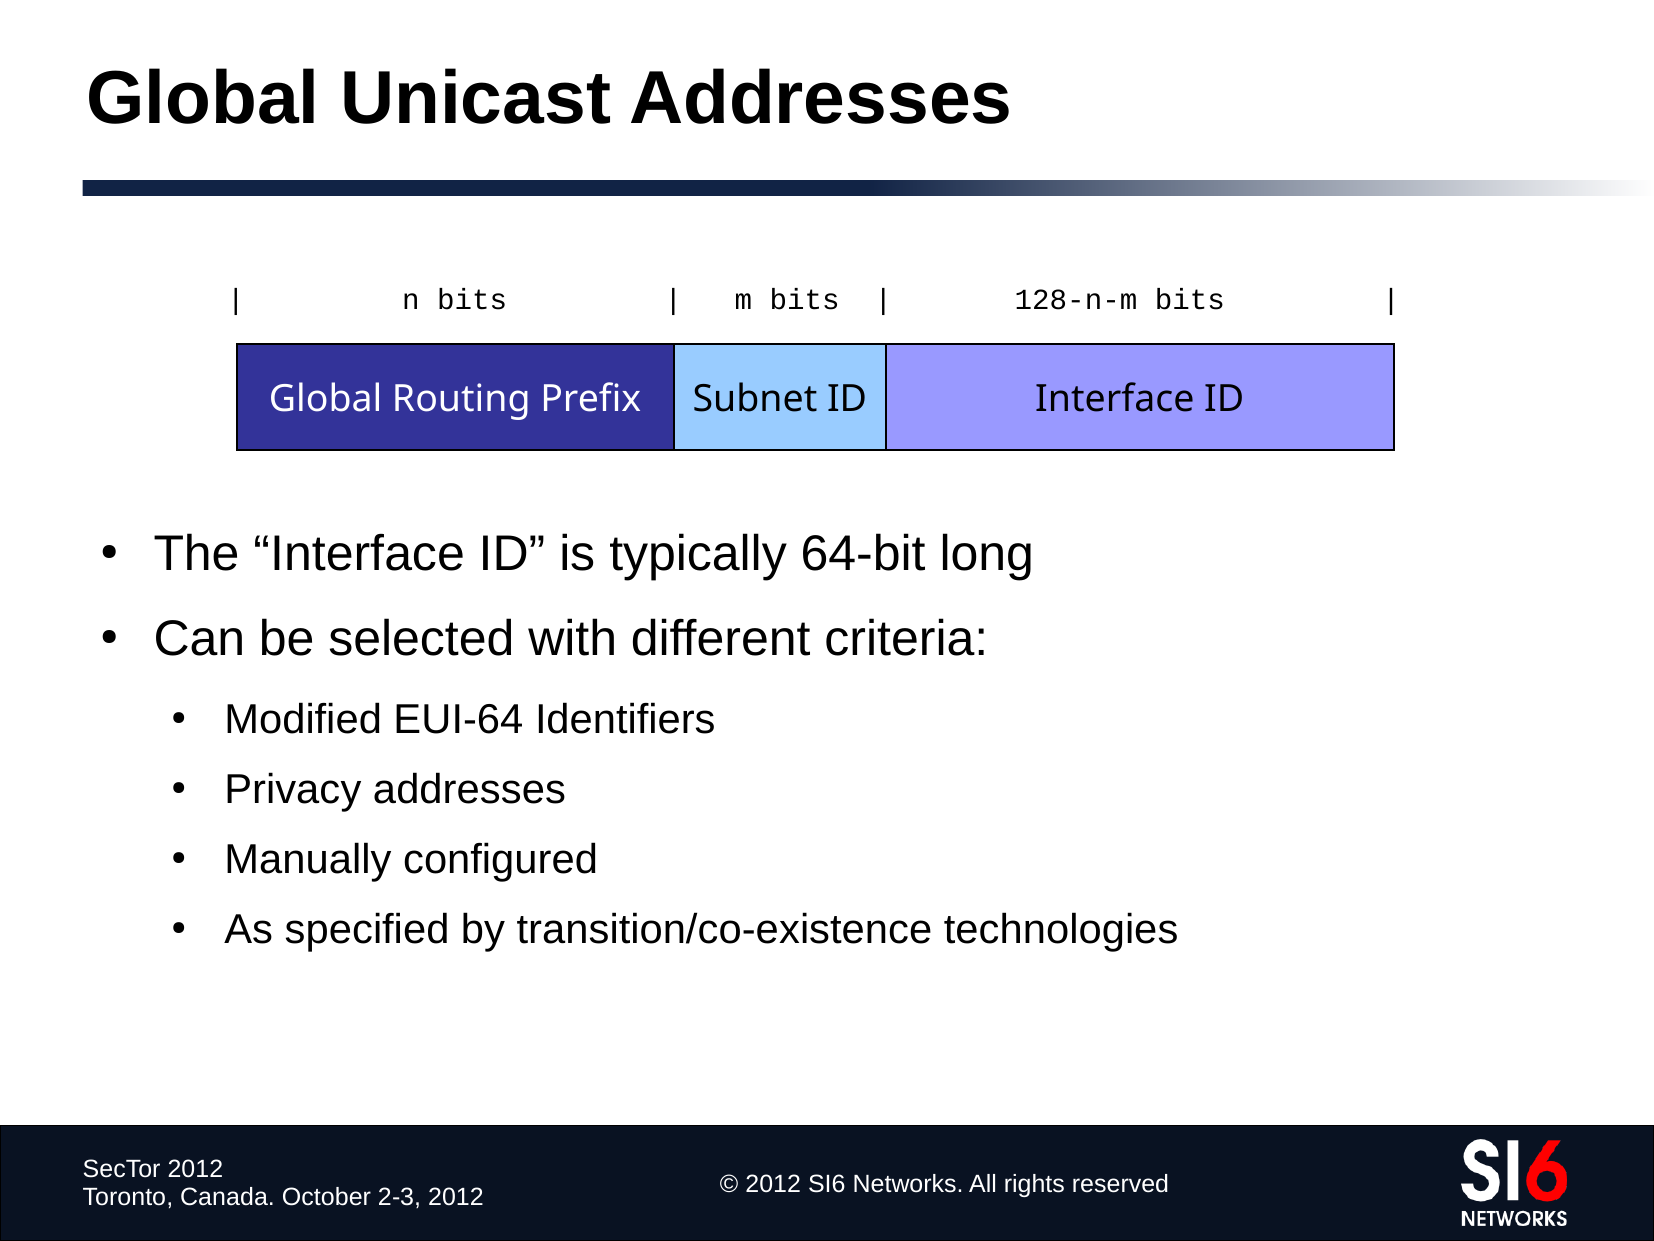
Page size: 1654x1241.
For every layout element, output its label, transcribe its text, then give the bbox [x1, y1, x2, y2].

text_box Interface ID [886, 343, 1394, 450]
picture [1461, 1139, 1567, 1226]
list The “Interface ID” is typically 64-bit long Can be selected with different criteria: Modified EUI-64 Identifiers Privacy addresses Manually configured As specified by transition/co-existence technologies [82, 525, 1571, 1109]
text_box | n bits | m bits | 128-n-m bits | [194, 273, 1437, 324]
text_box Subnet ID [673, 343, 886, 450]
title Global Unicast Addresses [86, 30, 1576, 166]
text_box Global Routing Prefix [236, 343, 673, 450]
